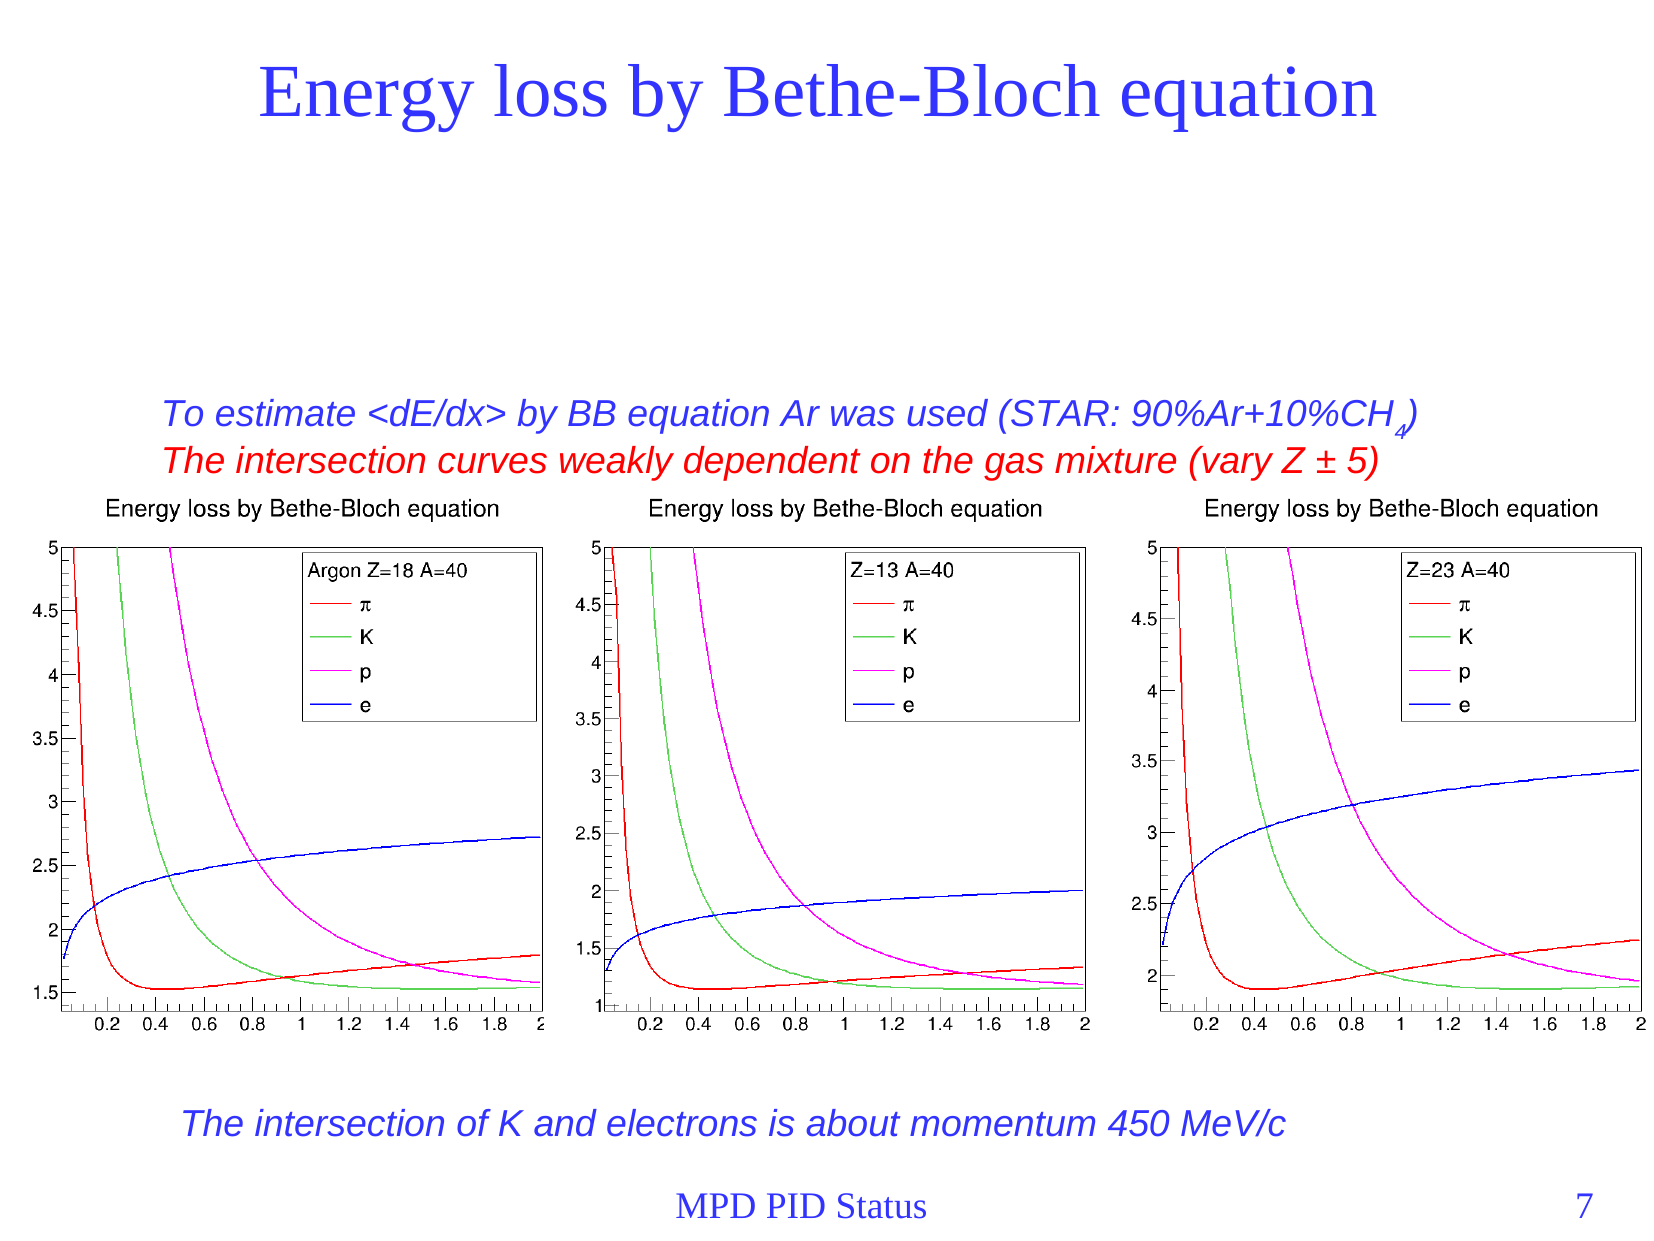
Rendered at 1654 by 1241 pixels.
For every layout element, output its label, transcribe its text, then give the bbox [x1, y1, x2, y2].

title Energy loss by Bethe-Bloch equation [74, 6, 1563, 177]
picture [1, 489, 1654, 1069]
text_box The intersection of K and electrons is about momentum 450 MeV/c [165, 1095, 1414, 1156]
text_box To estimate <dE/dx> by BB equation Ar was used (STAR: 90%Ar+10%CH4) The intersection curves weakly dependent on the gas mixture (vary Z ± 5) [145, 381, 1434, 494]
